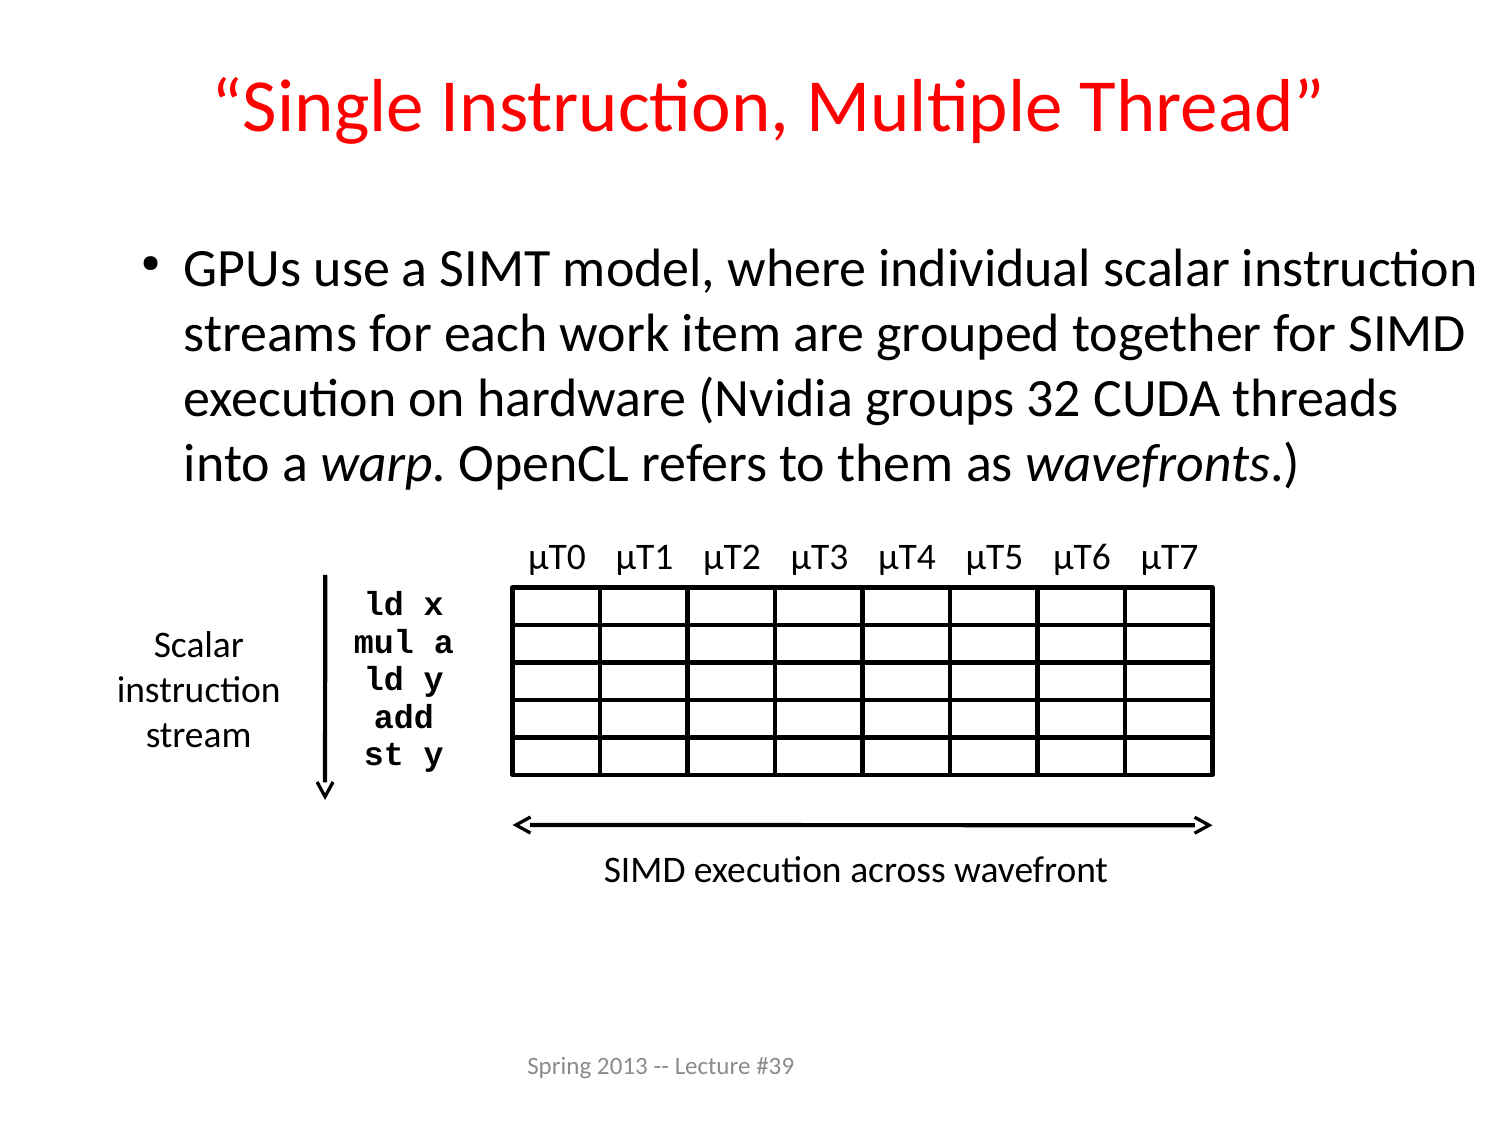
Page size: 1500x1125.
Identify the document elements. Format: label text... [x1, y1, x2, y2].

text_box µT1 [600, 524, 688, 585]
text_box SIMD execution across wavefront [525, 837, 1188, 898]
text_box µT0 [513, 524, 600, 585]
text_box Scalar instruction stream [75, 612, 323, 763]
title “Single Instruction, Multiple Thread” [75, 37, 1463, 188]
text_box µT2 [688, 524, 775, 585]
text_box st y [349, 724, 459, 780]
list GPUs use a SIMT model, where individual scalar instruction streams for each work item are grouped together for SIMD execution on hardware (Nvidia groups 32 CUDA threads into a warp. OpenCL refers to them as wavefronts.) [111, 224, 1500, 563]
text_box µT6 [1038, 524, 1125, 585]
text_box ld x [389, 600, 396, 612]
text_box [512, 587, 1213, 775]
text_box add [359, 687, 449, 724]
text_box add [419, 713, 426, 724]
text_box mul a [339, 612, 469, 668]
text_box µT5 [950, 524, 1038, 585]
text_box add [399, 713, 406, 724]
text_box ld x [349, 574, 459, 612]
text_box µT3 [775, 524, 863, 585]
text_box µT4 [863, 524, 950, 585]
text_box ld y [389, 675, 396, 687]
text_box ld y [348, 649, 459, 705]
text_box µT7 [1125, 524, 1214, 585]
